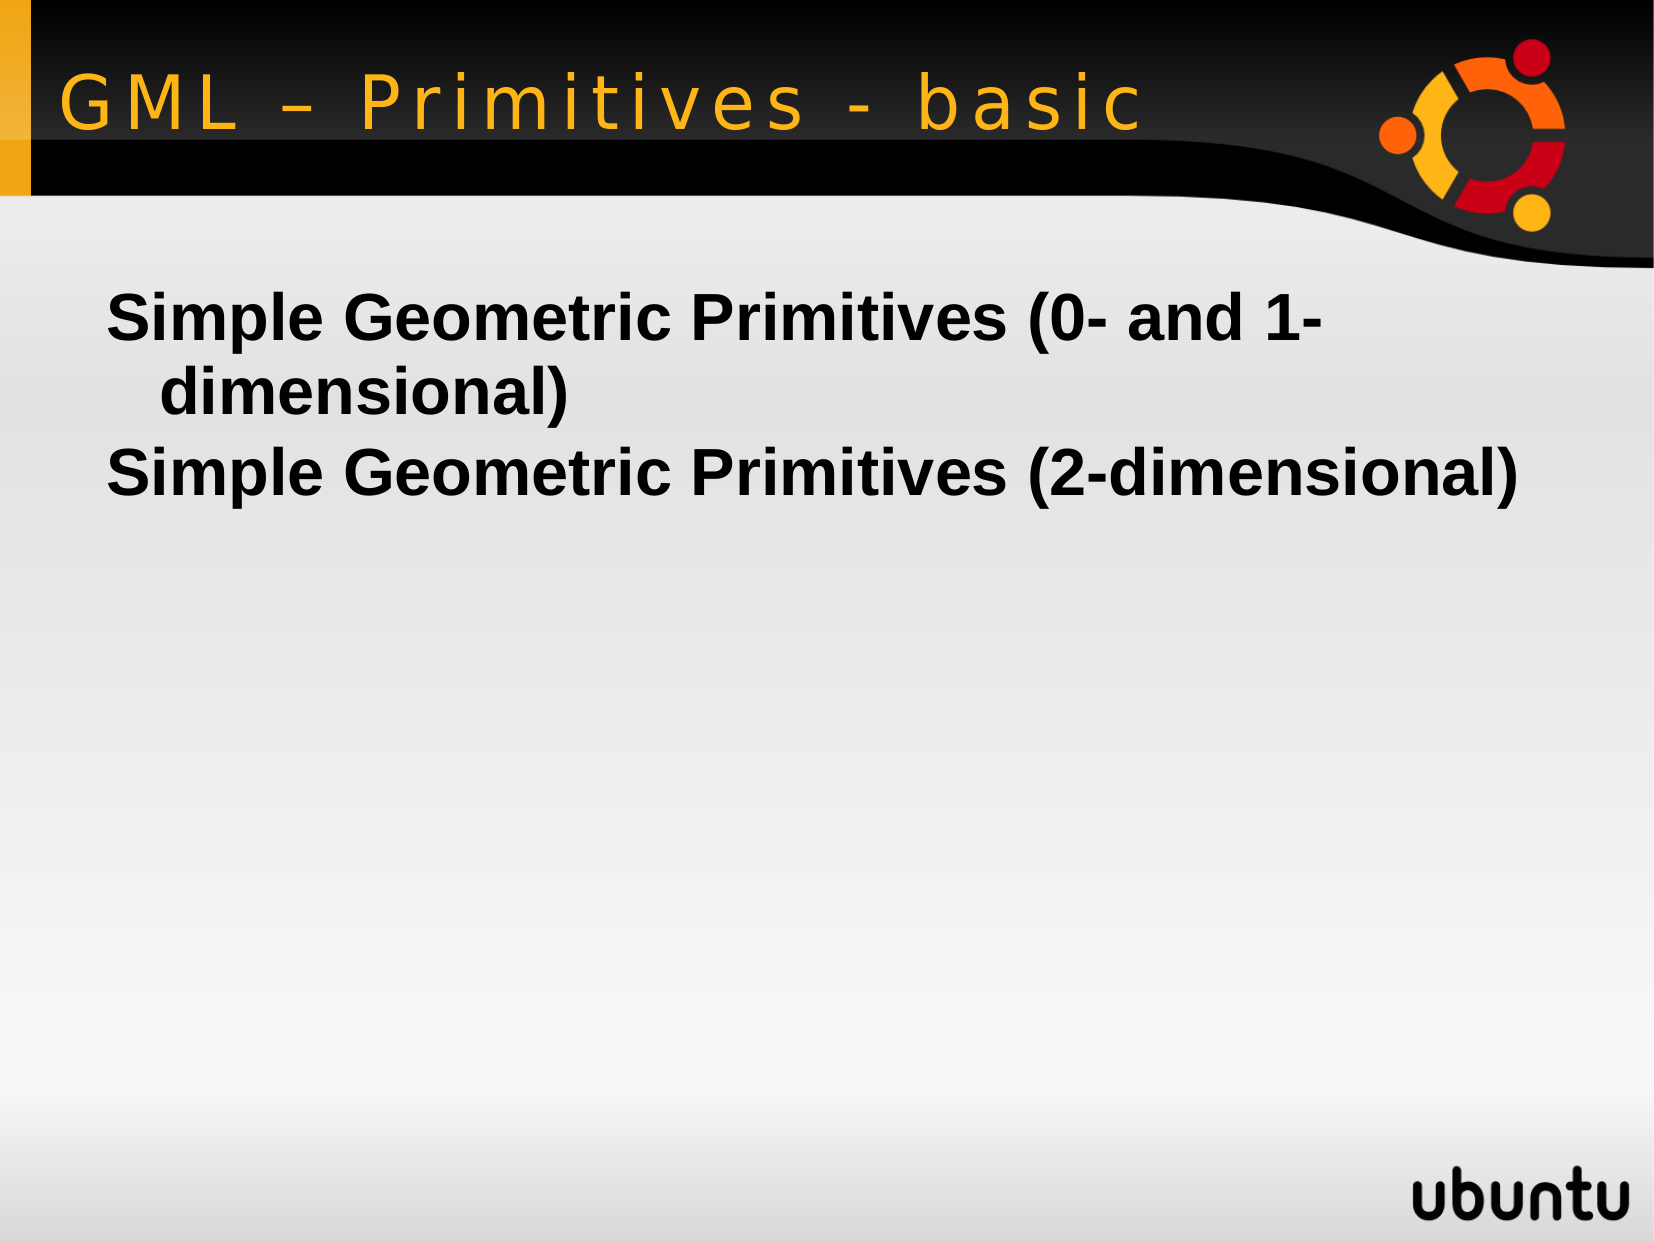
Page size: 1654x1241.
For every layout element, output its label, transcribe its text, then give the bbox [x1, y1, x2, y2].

list Simple Geometric Primitives (0- and 1-dimensional) Simple Geometric Primitives (2-dimensional) [88, 279, 1577, 1099]
title GML – Primitives - basic [59, 29, 1270, 178]
picture [0, 0, 1654, 1241]
